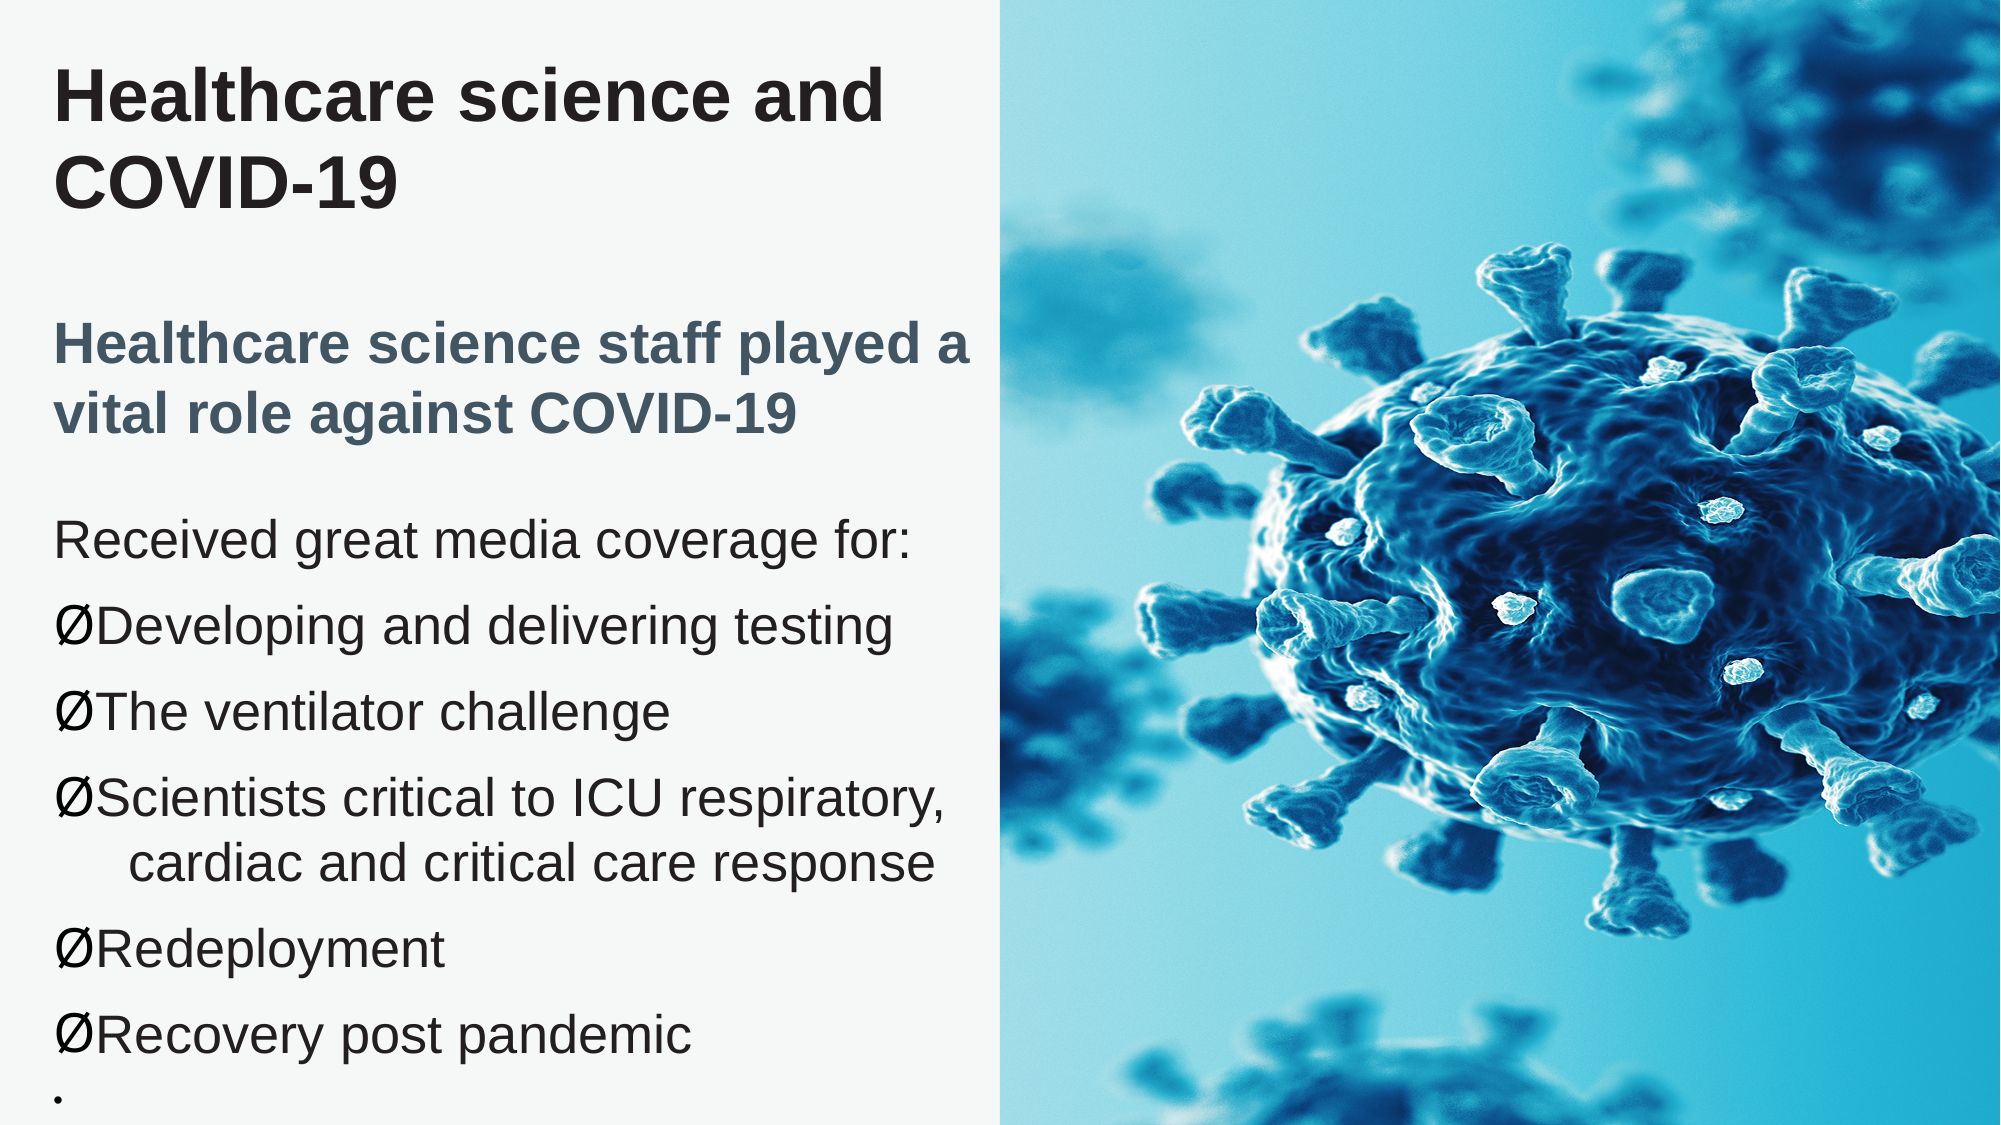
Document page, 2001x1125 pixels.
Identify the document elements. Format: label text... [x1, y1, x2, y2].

title Healthcare science and COVID-19 [38, 40, 974, 240]
picture [999, 0, 2000, 1125]
list Received great media coverage for: Developing and delivering testing The ventilator challenge Scientists critical to ICU respiratory, cardiac and critical care response Redeployment Recovery post pandemic [38, 455, 1001, 1102]
text_box Healthcare science staff played a vital role against COVID-19 [38, 297, 1001, 455]
